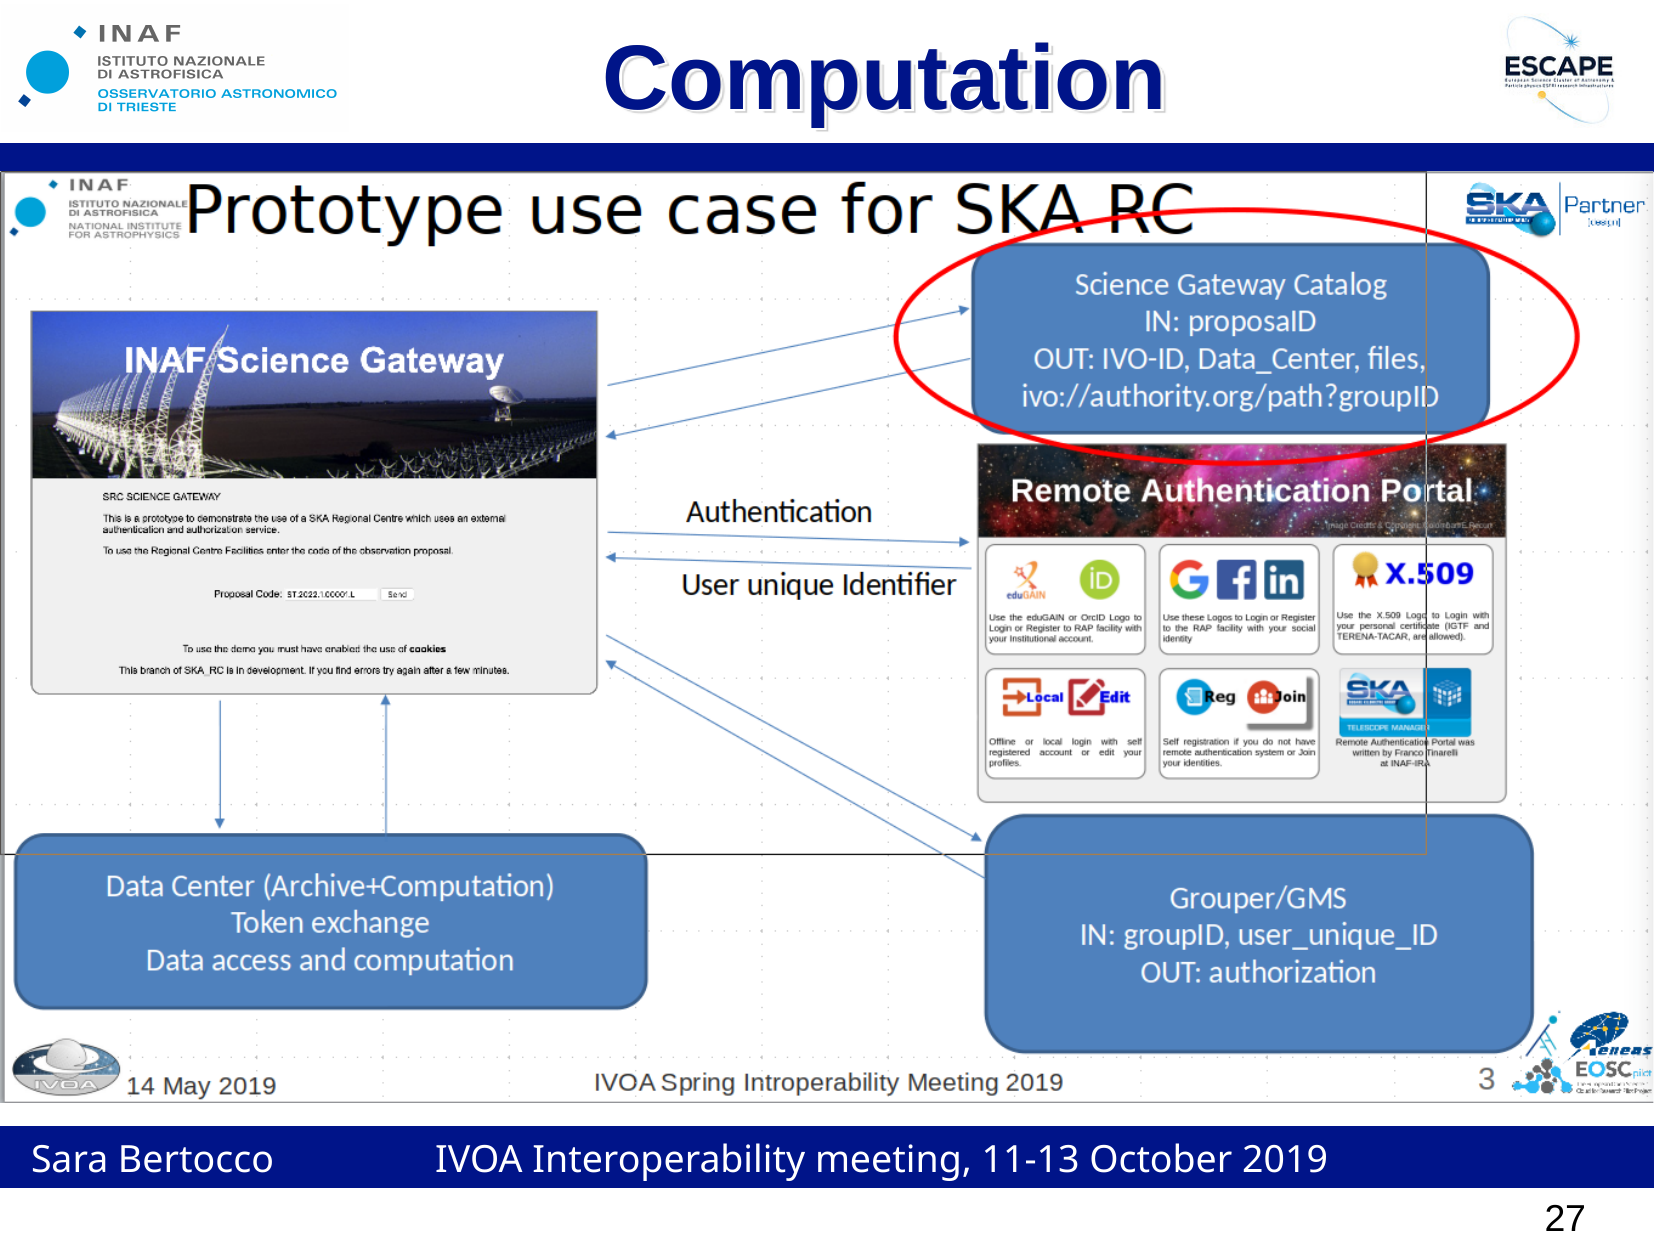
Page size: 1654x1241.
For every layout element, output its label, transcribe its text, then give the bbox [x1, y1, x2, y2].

picture [1, 4, 348, 132]
text_box [0, 143, 1654, 171]
picture [1467, 5, 1651, 135]
picture [0, 171, 1654, 1103]
title Computation [348, 4, 1422, 143]
text_box <number> [1529, 1190, 1654, 1241]
text_box Sara Bertocco IVOA Interoperability meeting, 11-13 October 2019 [16, 1125, 1654, 1186]
text_box [0, 1126, 1654, 1188]
